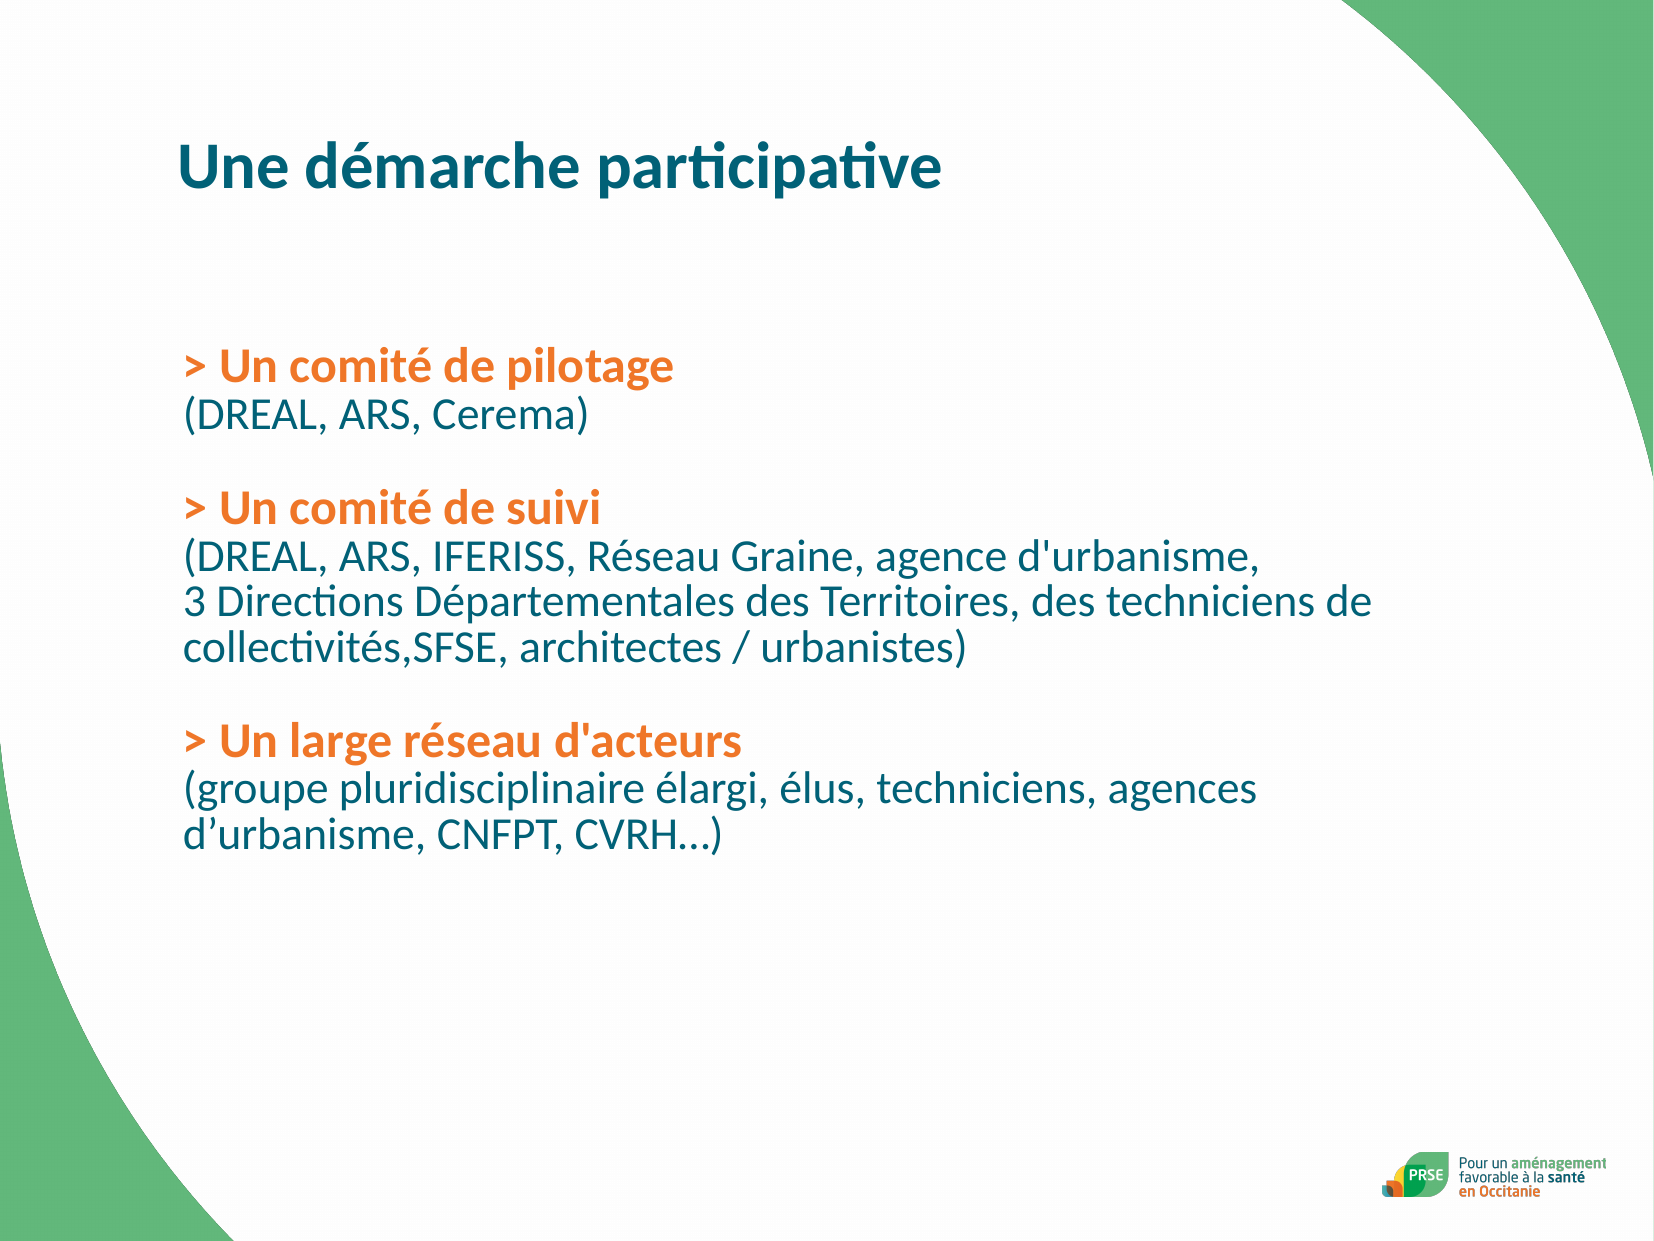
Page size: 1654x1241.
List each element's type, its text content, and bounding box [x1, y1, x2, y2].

text_box > Un comité de pilotage (DREAL, ARS, Cerema) > Un comité de suivi (DREAL, ARS, IFERISS, Réseau Graine, agence d'urbanisme, 3 Directions Départementales des Territoires, des techniciens de collectivités,SFSE, architectes / urbanistes) > Un large réseau d'acteurs (groupe pluridisciplinaire élargi, élus, techniciens, agences d’urbanisme, CNFPT, CVRH…) [168, 337, 1462, 1041]
title Une démarche participative [177, 95, 1619, 249]
picture [0, 0, 1654, 1241]
